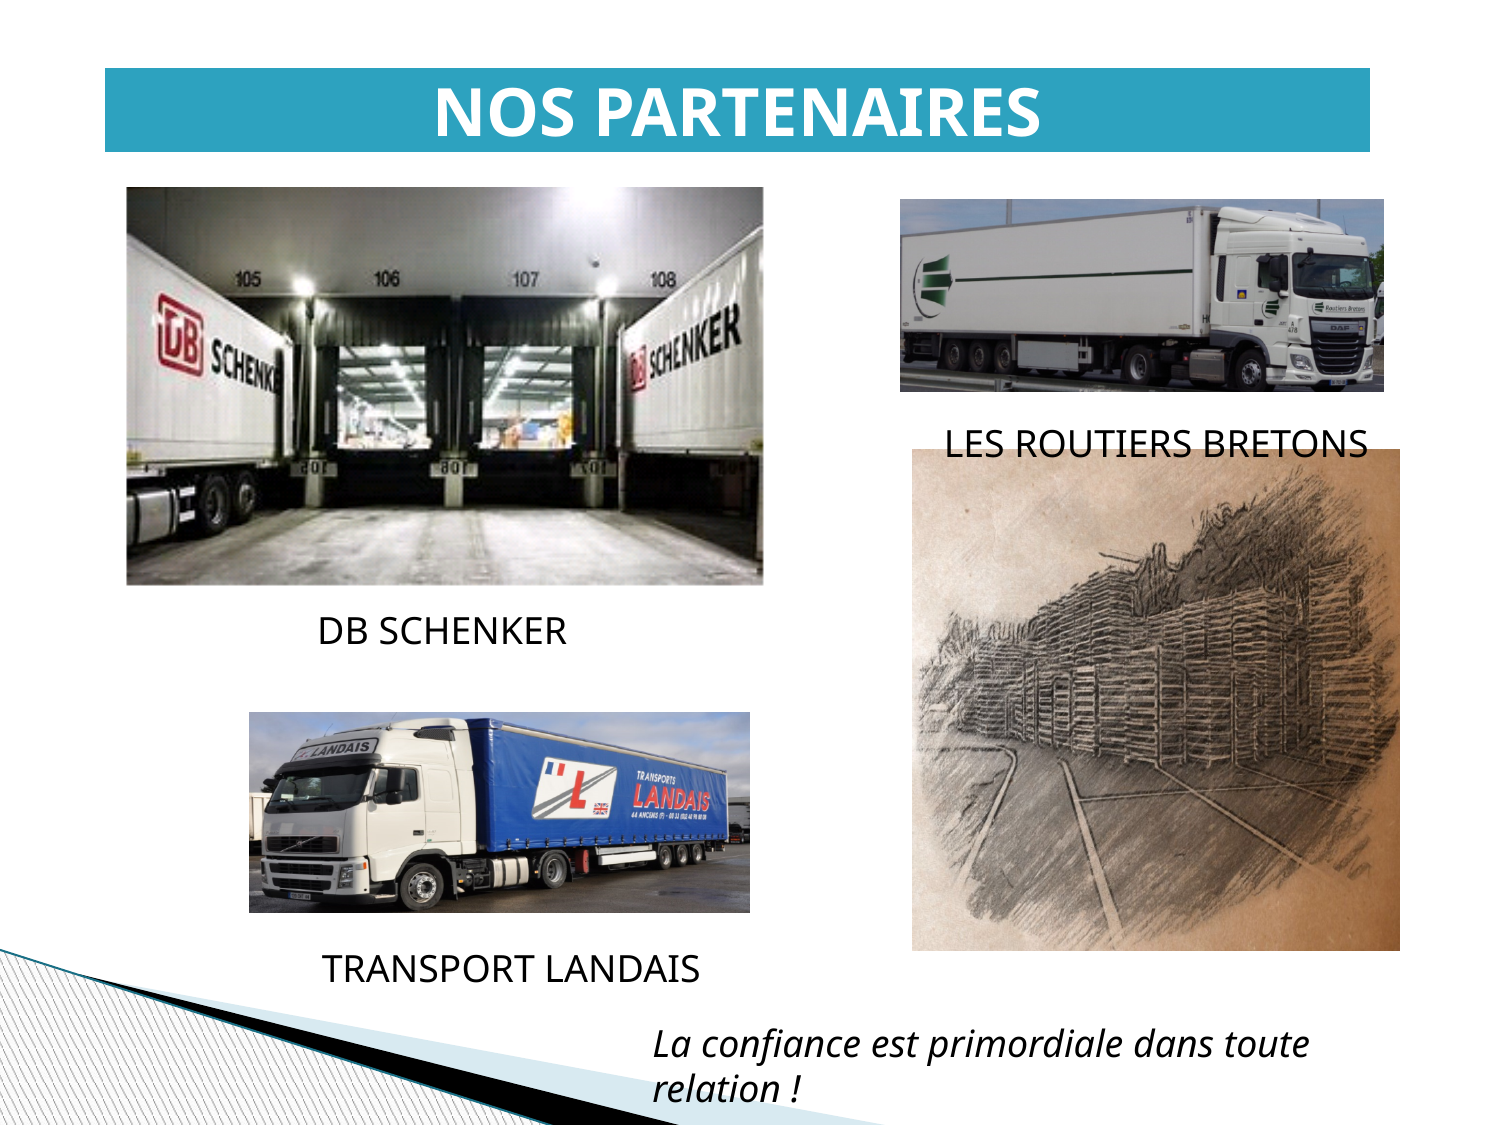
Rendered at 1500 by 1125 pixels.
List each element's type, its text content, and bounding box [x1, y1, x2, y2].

picture [125, 187, 768, 588]
text_box DB SCHENKER [302, 599, 583, 660]
picture [912, 449, 1400, 951]
text_box NOS PARTENAIRES [99, 62, 1375, 158]
picture [900, 199, 1384, 392]
text_box La confiance est primordiale dans toute relation ! [637, 1012, 1450, 1118]
text_box LES ROUTIERS BRETONS [928, 412, 1384, 473]
picture [249, 712, 750, 913]
text_box TRANSPORT LANDAIS [307, 937, 716, 998]
picture [0, 952, 543, 1125]
